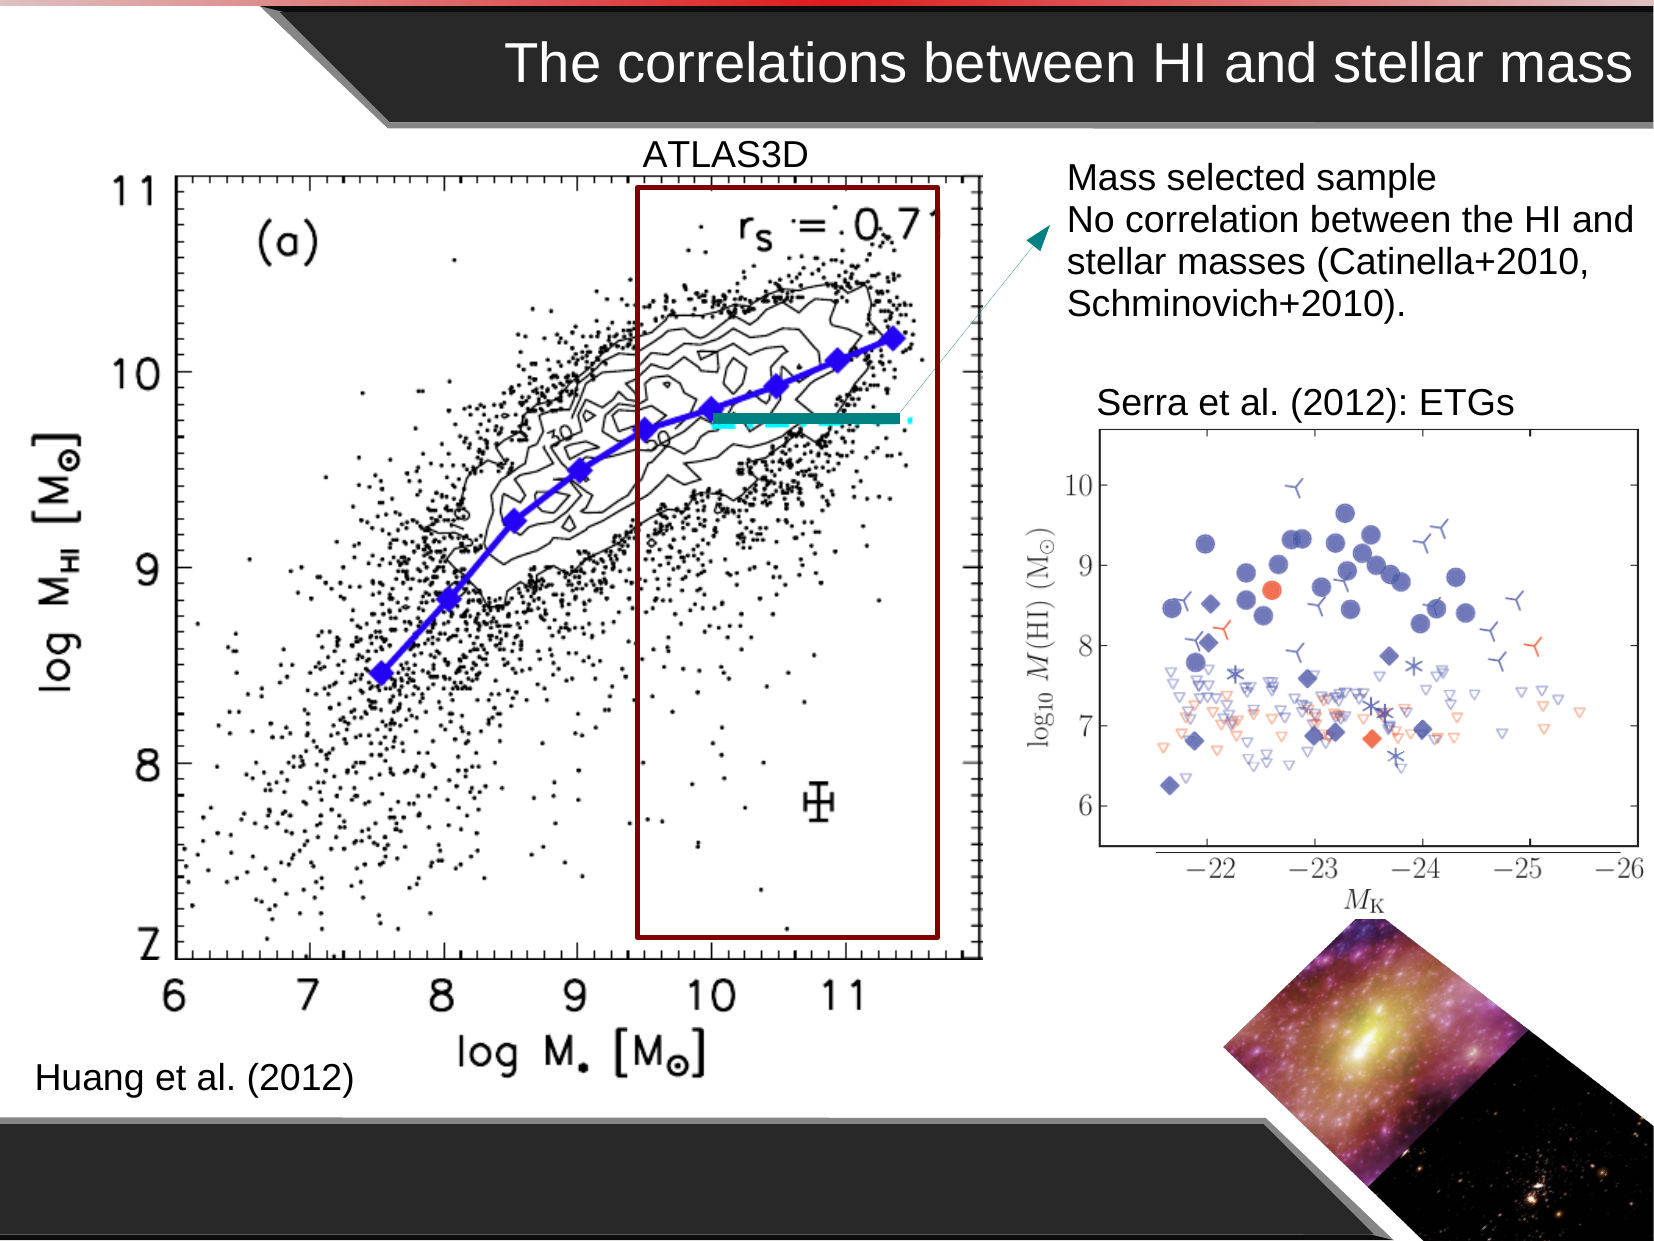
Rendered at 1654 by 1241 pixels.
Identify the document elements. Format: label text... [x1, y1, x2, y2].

picture [940, 149, 983, 361]
picture [640, 190, 935, 935]
picture [0, 149, 983, 960]
text_box Mass selected sample No correlation between the HI and stellar masses (Catinella+2010, Schminovich+2010). [1052, 150, 1654, 336]
picture [155, 963, 895, 1095]
text_box Serra et al. (2012): ETGs [1081, 375, 1613, 435]
text_box Huang et al. (2012) [19, 1050, 395, 1110]
title The correlations between HI and stellar mass [397, 20, 1635, 106]
text_box ATLAS3D [627, 126, 966, 187]
picture [1008, 414, 1654, 1241]
